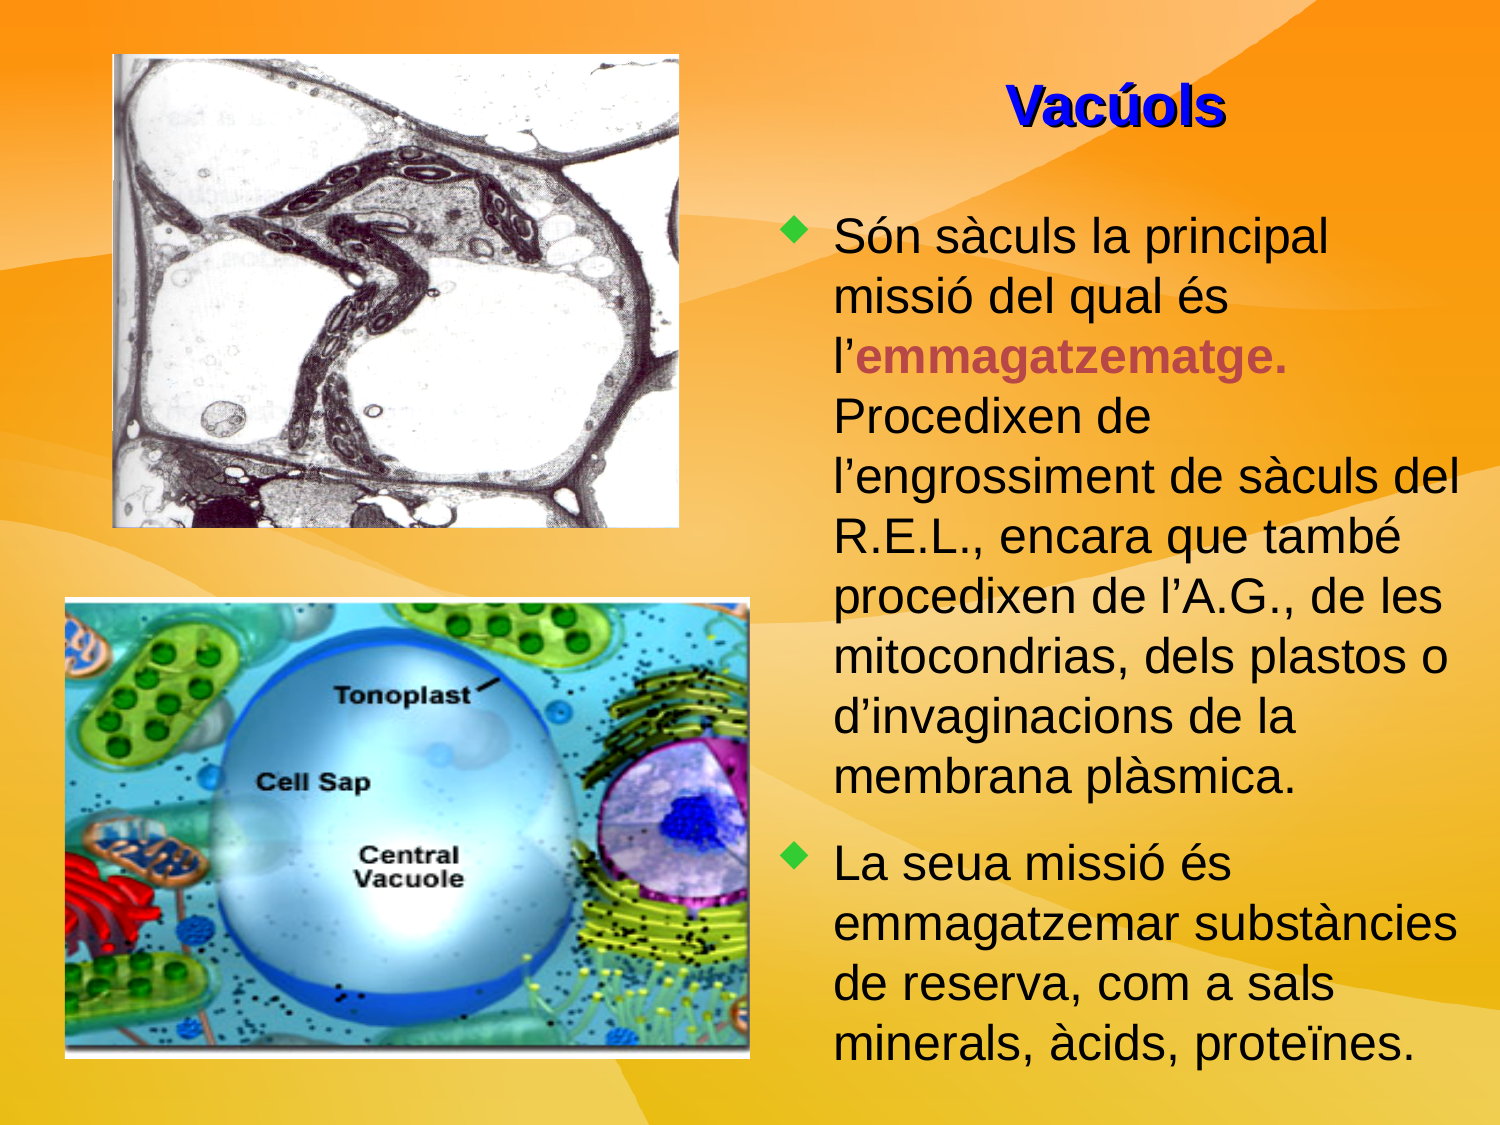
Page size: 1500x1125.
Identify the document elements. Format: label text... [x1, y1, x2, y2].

list Són sàculs la principal missió del qual és l’emmagatzematge. Procedixen de l’engrossiment de sàculs del R.E.L., encara que també procedixen de l’A.G., de les mitocondrias, dels plastos o d’invaginacions de la membrana plàsmica. La seua missió és emmagatzemar substàncies de reserva, com a sals minerals, àcids, proteïnes. [732, 196, 1477, 1125]
title Vacúols [856, 42, 1377, 161]
picture [0, 0, 1500, 1125]
